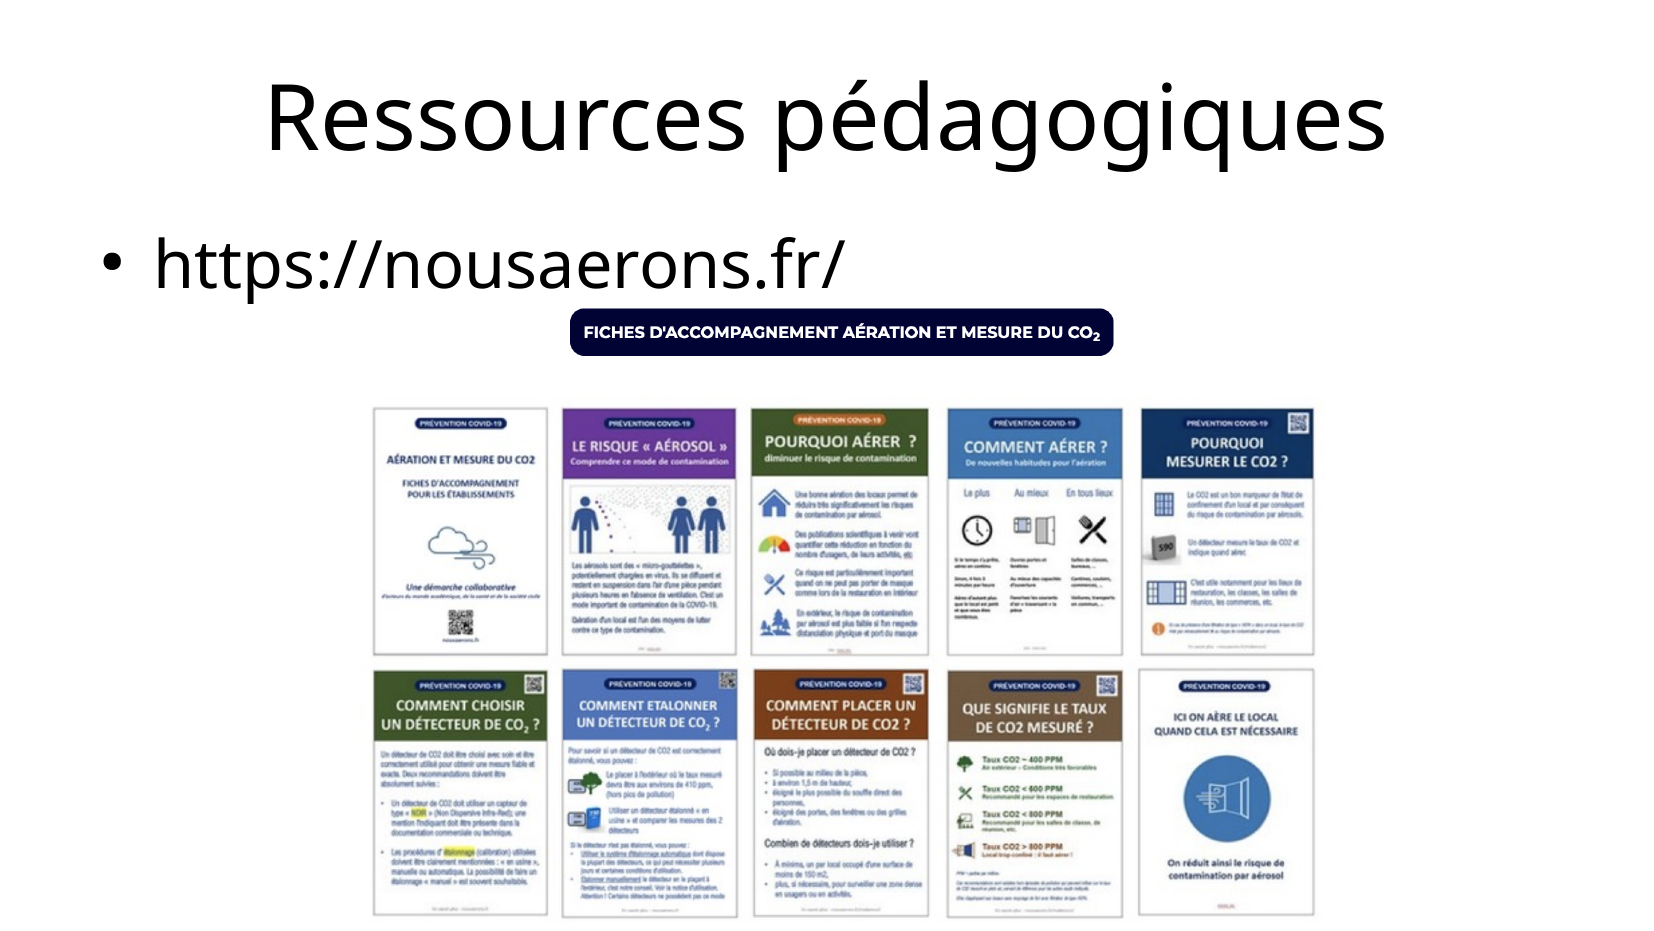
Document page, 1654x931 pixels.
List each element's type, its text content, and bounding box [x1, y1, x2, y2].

list https://nousaerons.fr/ [82, 217, 1571, 758]
title Ressources pédagogiques [82, 37, 1571, 193]
picture [354, 301, 1329, 931]
